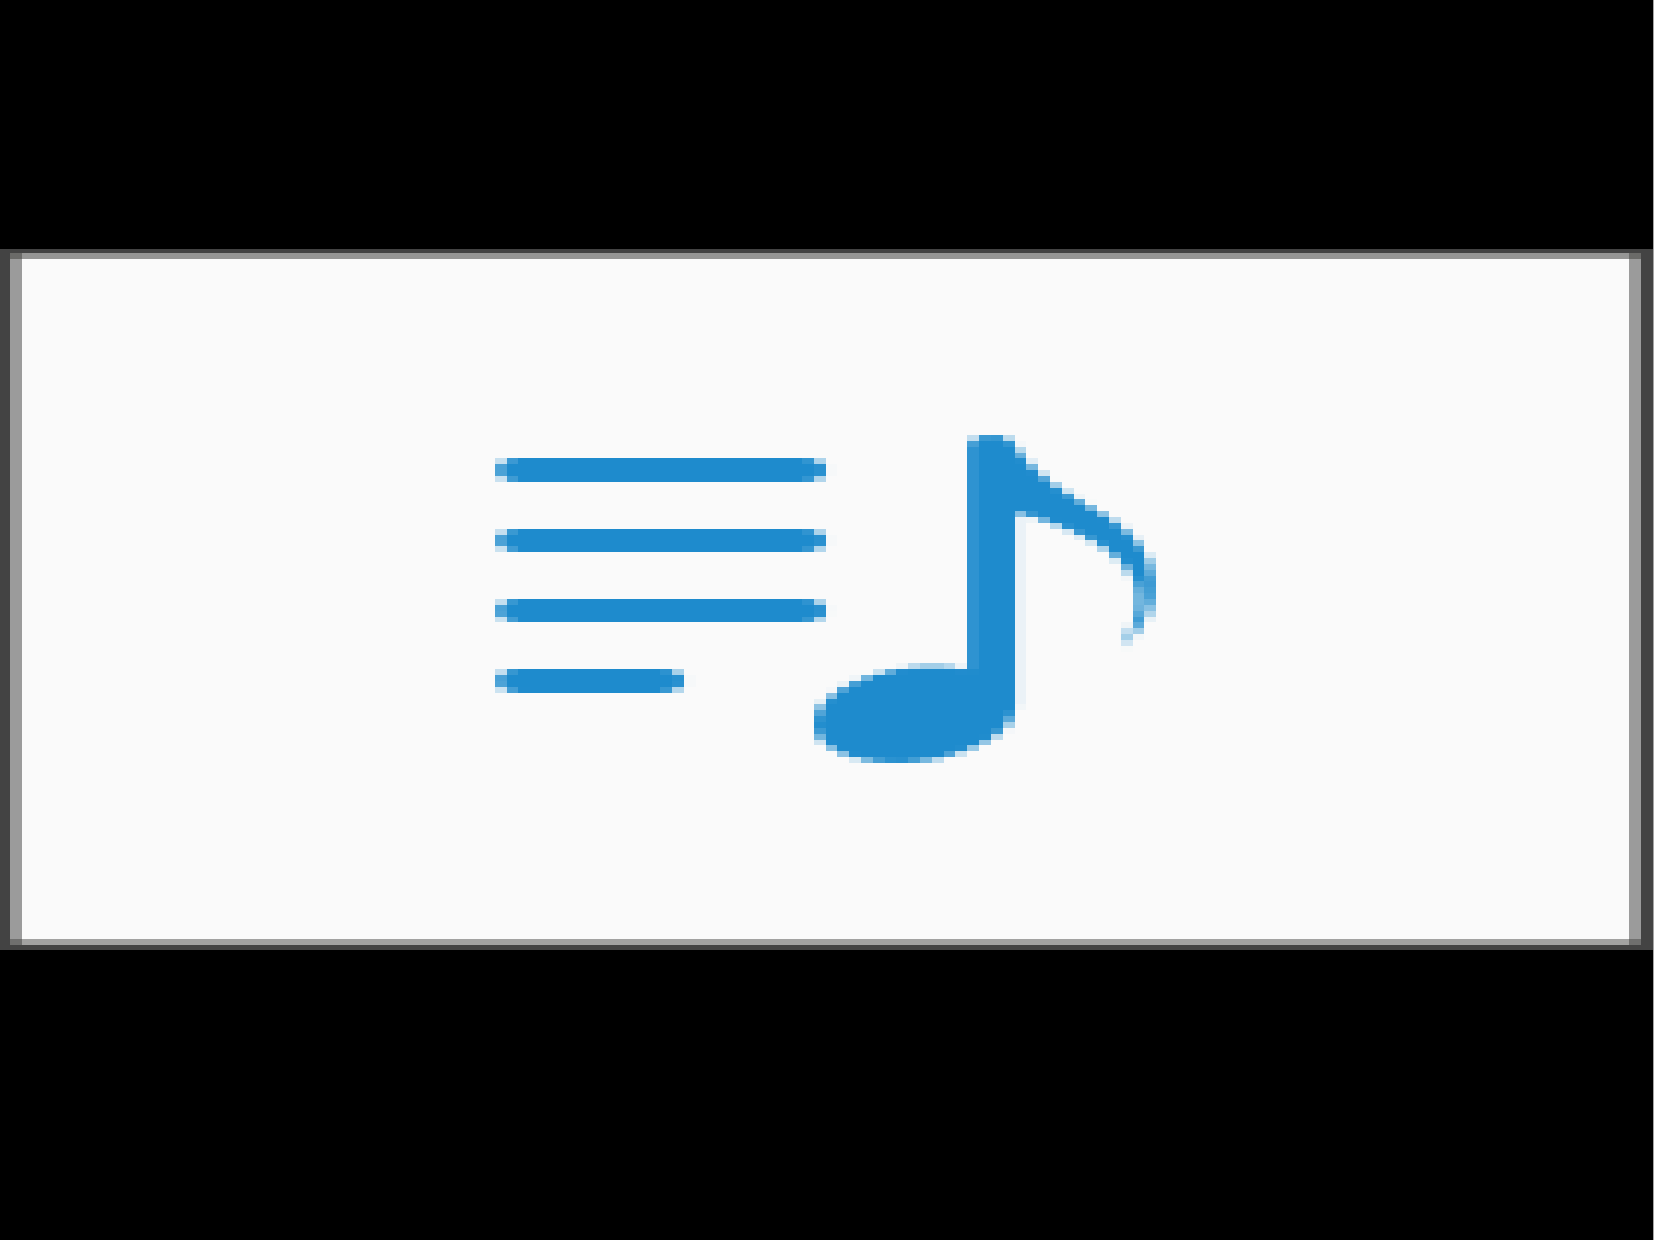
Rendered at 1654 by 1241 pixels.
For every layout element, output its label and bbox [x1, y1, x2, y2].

text_box [0, 248, 1654, 952]
